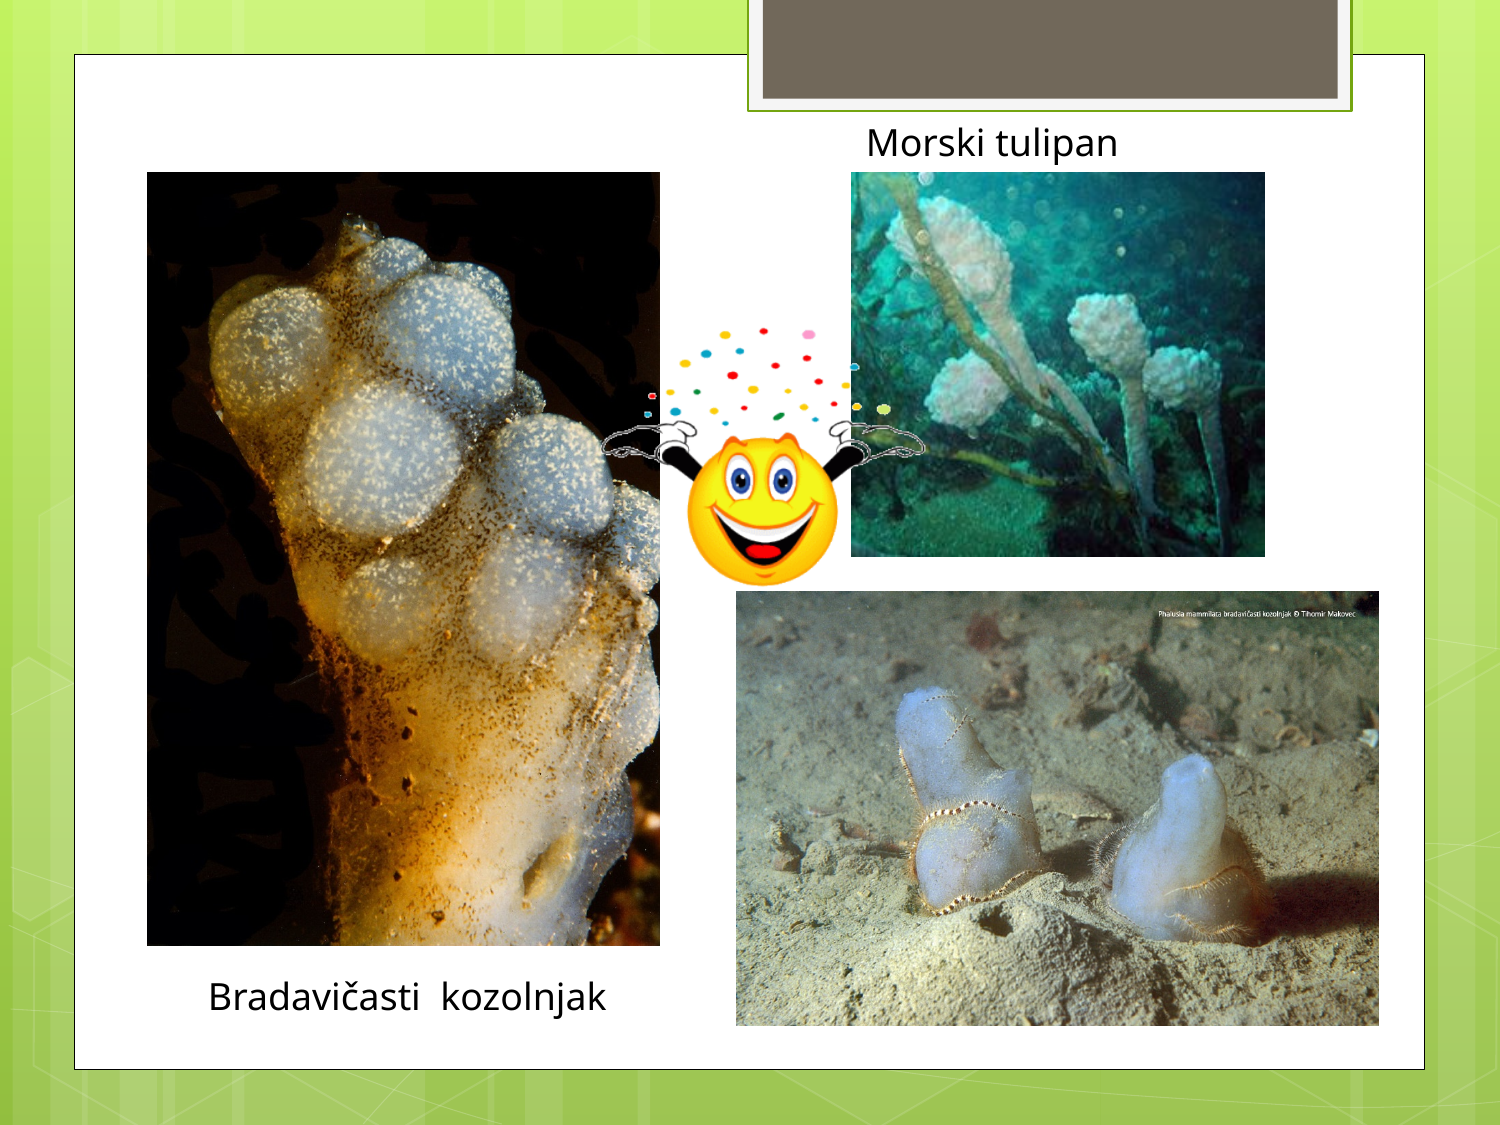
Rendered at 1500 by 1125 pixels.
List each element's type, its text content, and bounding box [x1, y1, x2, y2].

picture [147, 172, 1379, 1026]
text_box Bradavičasti kozolnjak [193, 965, 737, 1026]
text_box Morski tulipan [851, 111, 1433, 172]
